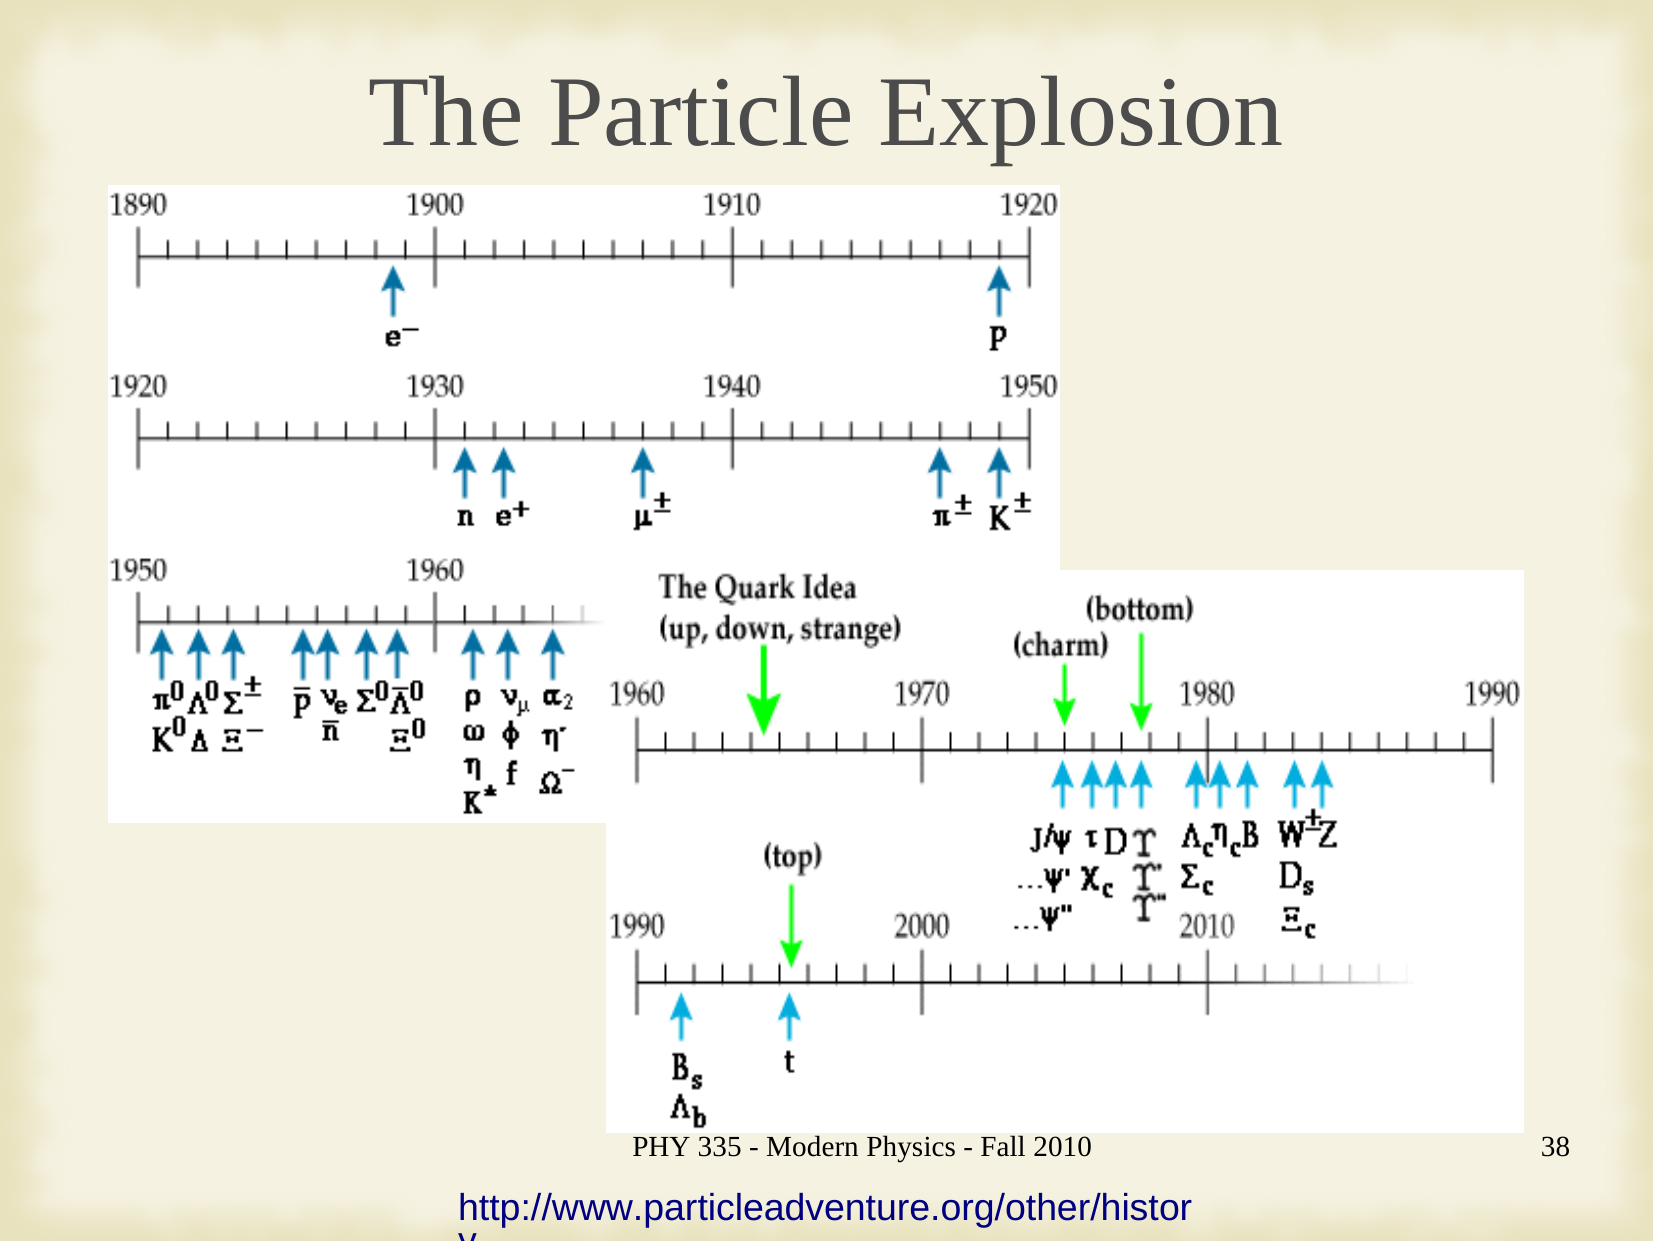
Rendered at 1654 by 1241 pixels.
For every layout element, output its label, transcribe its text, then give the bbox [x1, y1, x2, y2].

picture [463, 1236, 472, 1241]
title The Particle Explosion [82, 15, 1571, 208]
text_box http://www.particleadventure.org/other/history [443, 1178, 1224, 1236]
picture [0, 0, 1653, 1241]
